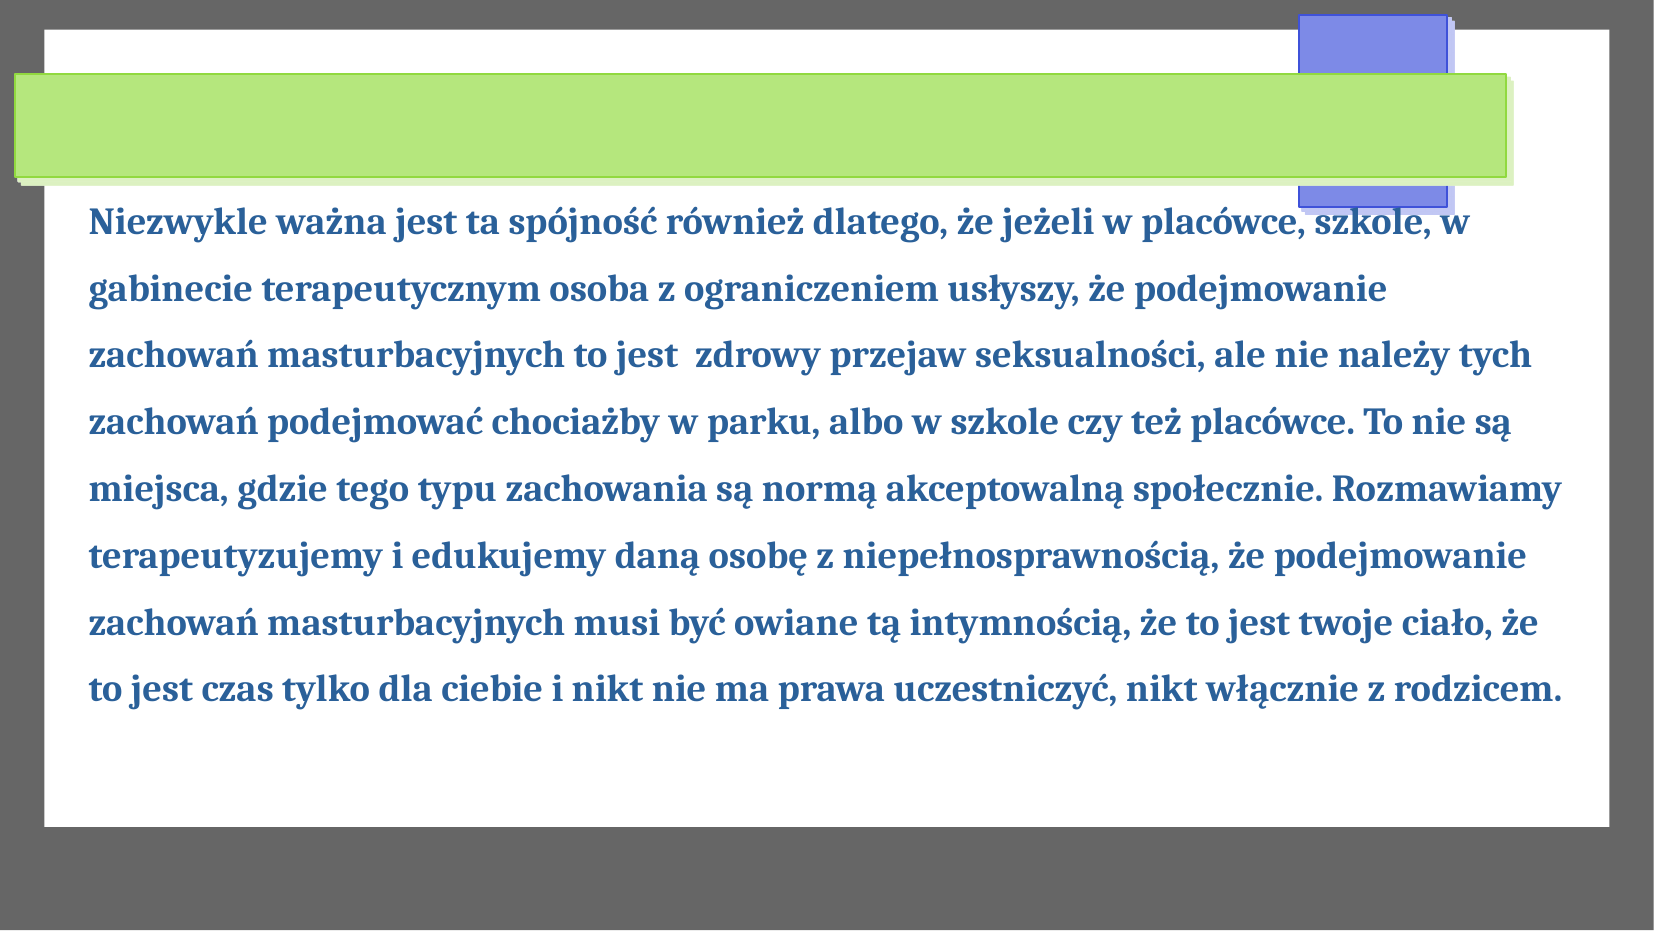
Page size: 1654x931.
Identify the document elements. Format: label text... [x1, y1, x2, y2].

list Niezwykle ważna jest ta spójność również dlatego, że jeżeli w placówce, szkole, w gabinecie terapeutycznym osoba z ograniczeniem usłyszy, że podejmowanie zachowań masturbacyjnych to jest zdrowy przejaw seksualności, ale nie należy tych zachowań podejmować chociażby w parku, albo w szkole czy też placówce. To nie są miejsca, gdzie tego typu zachowania są normą akceptowalną społecznie. Rozmawiamy terapeutyzujemy i edukujemy daną osobę z niepełnosprawnością, że podejmowanie zachowań masturbacyjnych musi być owiane tą intymnością, że to jest twoje ciało, że to jest czas tylko dla ciebie i nikt nie ma prawa uczestniczyć, nikt włącznie z rodzicem. [88, 177, 1565, 768]
